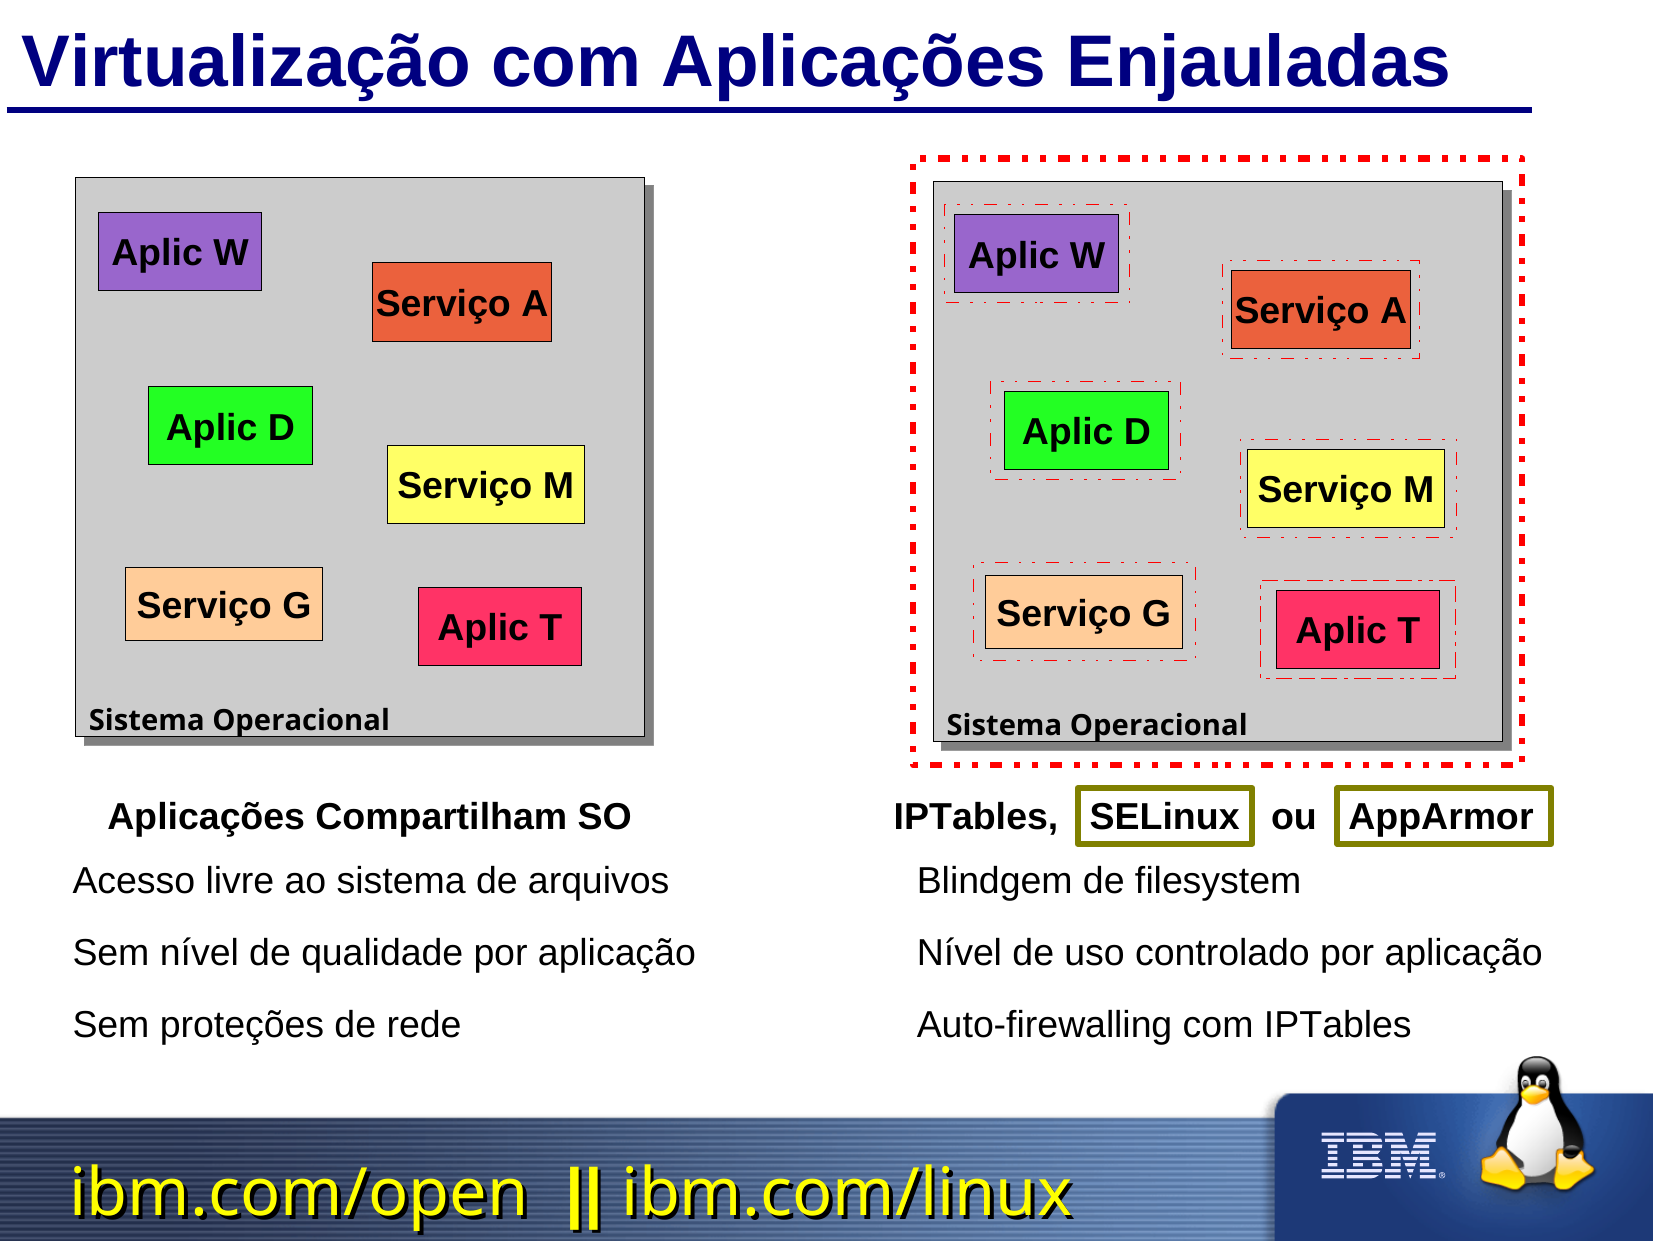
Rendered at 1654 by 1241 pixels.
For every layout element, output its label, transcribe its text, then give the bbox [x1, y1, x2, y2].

text_box Serviço A [372, 262, 552, 342]
text_box IPTables, SELinux ou AppArmor [1340, 791, 1535, 841]
list Acesso livre ao sistema de arquivos Sem nível de qualidade por aplicação Sem proteções de rede [72, 862, 734, 1088]
text_box IPTables, SELinux ou AppArmor [893, 788, 1075, 841]
text_box Sistema Operacional [88, 696, 427, 732]
text_box [75, 177, 645, 737]
text_box Serviço G [125, 567, 323, 641]
text_box Serviço G [985, 575, 1183, 649]
text_box IPTables, SELinux ou AppArmor [1255, 788, 1334, 841]
text_box Aplic T [418, 587, 582, 666]
text_box Serviço M [387, 445, 585, 524]
text_box Aplic W [954, 214, 1119, 293]
text_box Aplic D [1004, 391, 1169, 470]
list Blindgem de filesystem Nível de uso controlado por aplicação Auto-firewalling com IPTables [916, 862, 1608, 1088]
text_box Sistema Operacional [946, 701, 1285, 737]
text_box Aplic T [1276, 590, 1440, 669]
text_box Aplic W [98, 212, 262, 291]
text_box Serviço M [1247, 449, 1445, 528]
text_box Aplic D [148, 386, 313, 465]
text_box Serviço A [1231, 270, 1411, 349]
picture [0, 1055, 1653, 1241]
text_box Virtualização com Aplicações Enjauladas [21, 14, 1610, 127]
text_box Aplicações Compartilham SO [99, 788, 640, 841]
text_box [933, 181, 1503, 742]
text_box IPTables, SELinux ou AppArmor [1081, 791, 1249, 841]
